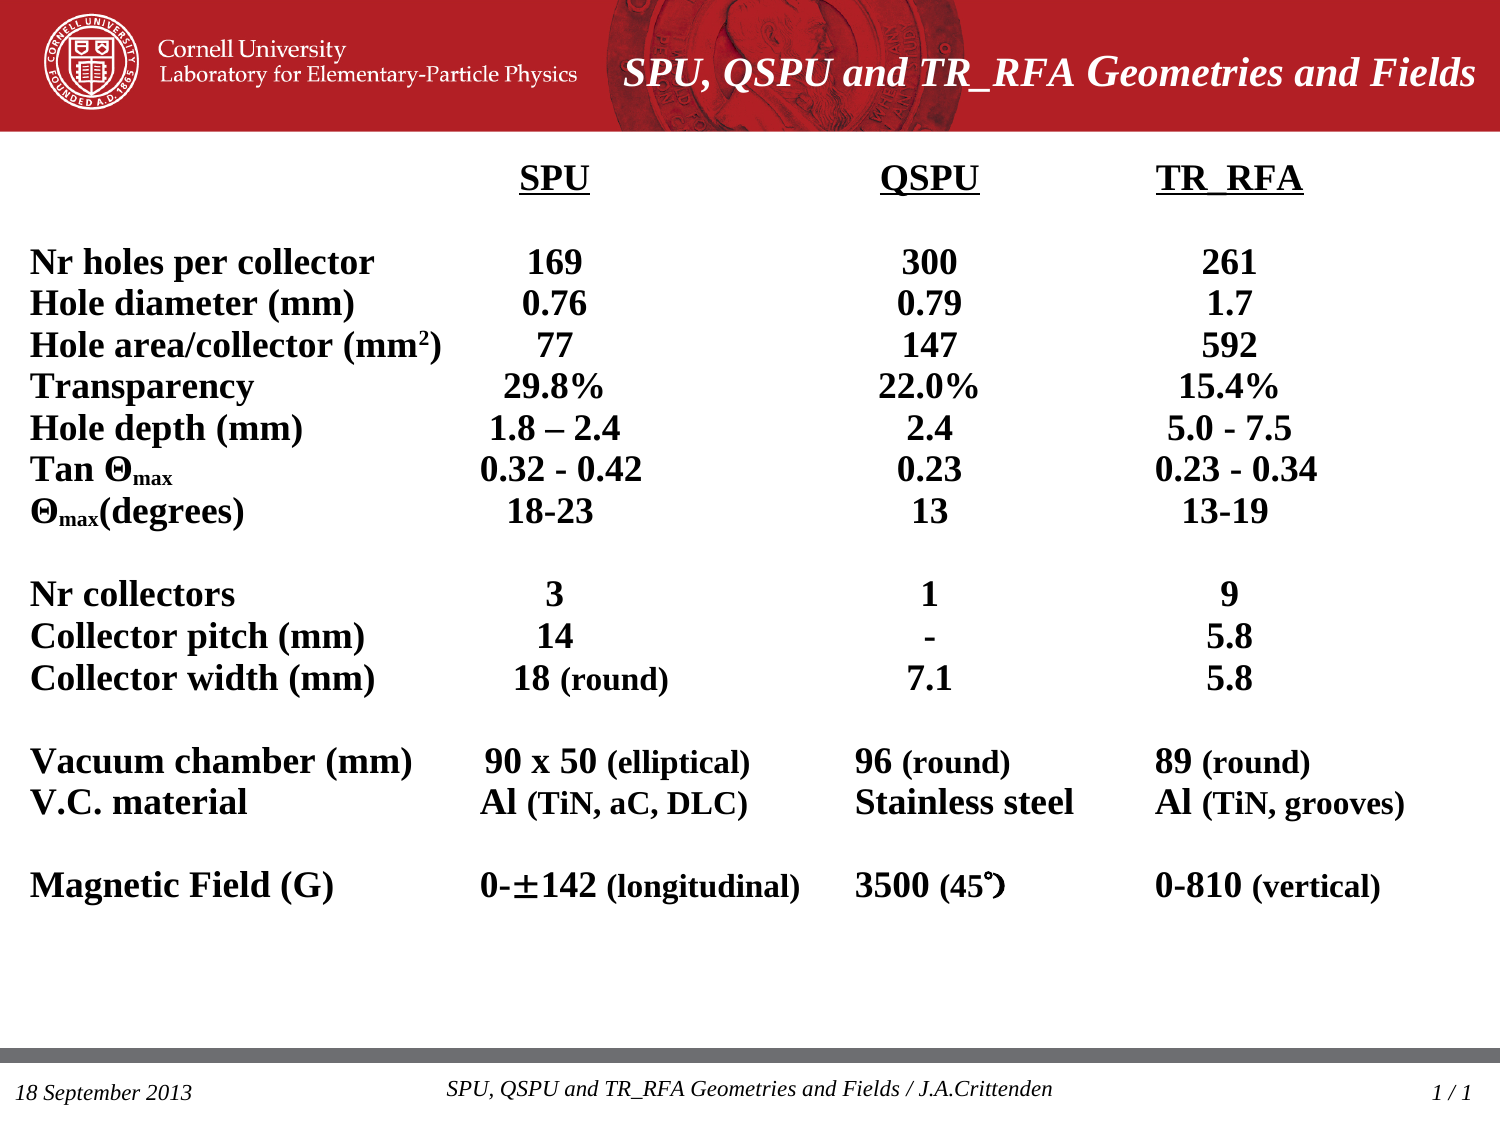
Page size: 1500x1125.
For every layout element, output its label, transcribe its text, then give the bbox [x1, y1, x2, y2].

title SPU, QSPU and TR_RFA Geometries and Fields [600, 7, 1500, 136]
text_box SPU QSPU TR_RFA Nr holes per collector 169 300 261 Hole diameter (mm) 0.76 0.79 1.7 Hole area/collector (mm2) 77 147 592 Transparency 29.8% 22.0% 15.4% Hole depth (mm) 1.8 – 2.4 2.4 5.0 - 7.5 Tan Θmax 0.32 - 0.42 0.23 0.23 - 0.34 Θmax(degrees) 18-23 13 13-19 Nr collectors 3 1 9 Collector pitch (mm) 14 - 5.8 Collector width (mm) 18 (round) 7.1 5.8 Vacuum chamber (mm) 90 x 50 (elliptical) 96 (round) 89 (round) V.C. material Al (TiN, aC, DLC) Stainless steel Al (TiN, grooves) Magnetic Field (G) 0-±142 (longitudinal) 3500 (45°) 0-810 (vertical) [15, 149, 1486, 1014]
picture [0, 0, 1500, 132]
